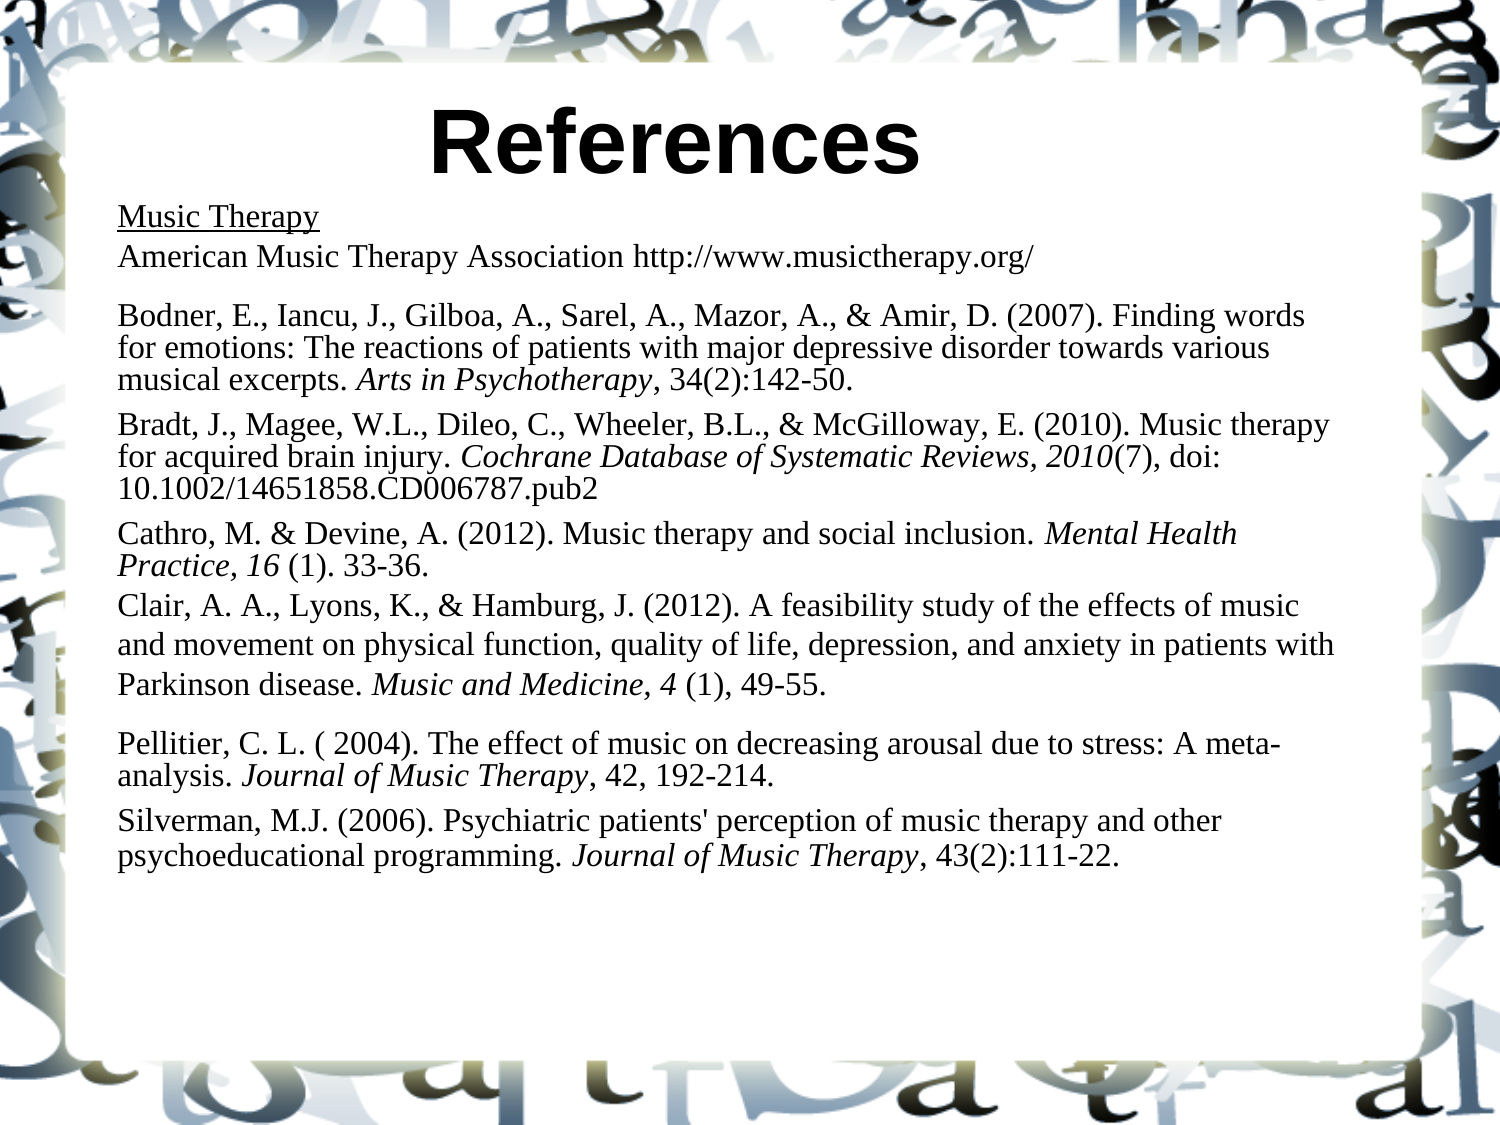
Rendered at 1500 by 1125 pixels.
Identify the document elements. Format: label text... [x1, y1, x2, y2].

list Music Therapy American Music Therapy Association http://www.musictherapy.org/ Bodner, E., Iancu, J., Gilboa, A., Sarel, A., Mazor, A., & Amir, D. (2007). Finding words for emotions: The reactions of patients with major depressive disorder towards various musical excerpts. Arts in Psychotherapy, 34(2):142-50. Bradt, J., Magee, W.L., Dileo, C., Wheeler, B.L., & McGilloway, E. (2010). Music therapy for acquired brain injury. Cochrane Database of Systematic Reviews, 2010(7), doi: 10.1002/14651858.CD006787.pub2 Cathro, M. & Devine, A. (2012). Music therapy and social inclusion. Mental Health Practice, 16 (1). 33-36. Clair, A. A., Lyons, K., & Hamburg, J. (2012). A feasibility study of the effects of music and movement on physical function, quality of life, depression, and anxiety in patients with Parkinson disease. Music and Medicine, 4 (1), 49-55. Pellitier, C. L. ( 2004). The effect of music on decreasing arousal due to stress: A meta-analysis. Journal of Music Therapy, 42, 192-214. Silverman, M.J. (2006). Psychiatric patients' perception of music therapy and other psychoeducational programming. Journal of Music Therapy, 43(2):111-22. [102, 195, 1366, 796]
title References [112, 75, 1240, 195]
picture [0, 0, 1500, 1125]
